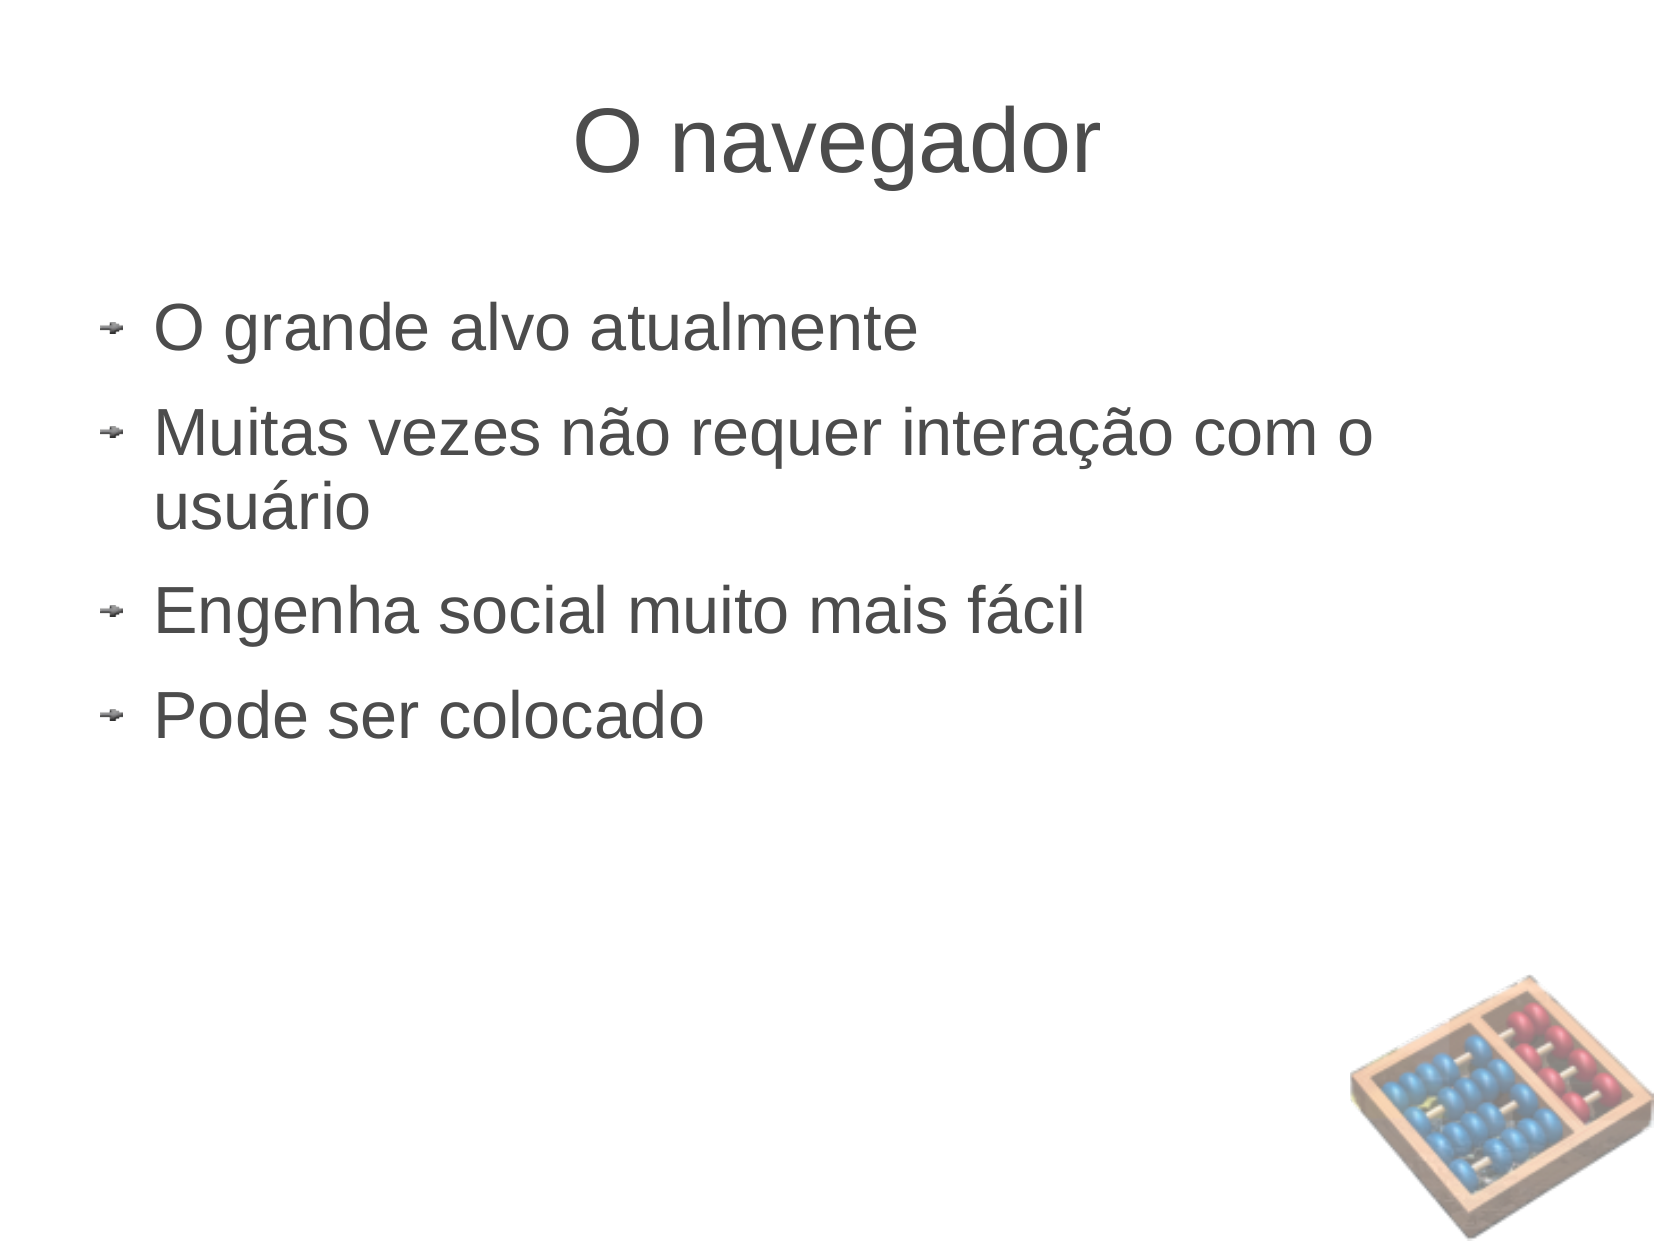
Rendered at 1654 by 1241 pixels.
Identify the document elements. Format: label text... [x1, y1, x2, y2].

list O grande alvo atualmente Muitas vezes não requer interação com o usuário Engenha social muito mais fácil Pode ser colocado [82, 290, 1571, 1109]
title O navegador [75, 37, 1601, 245]
